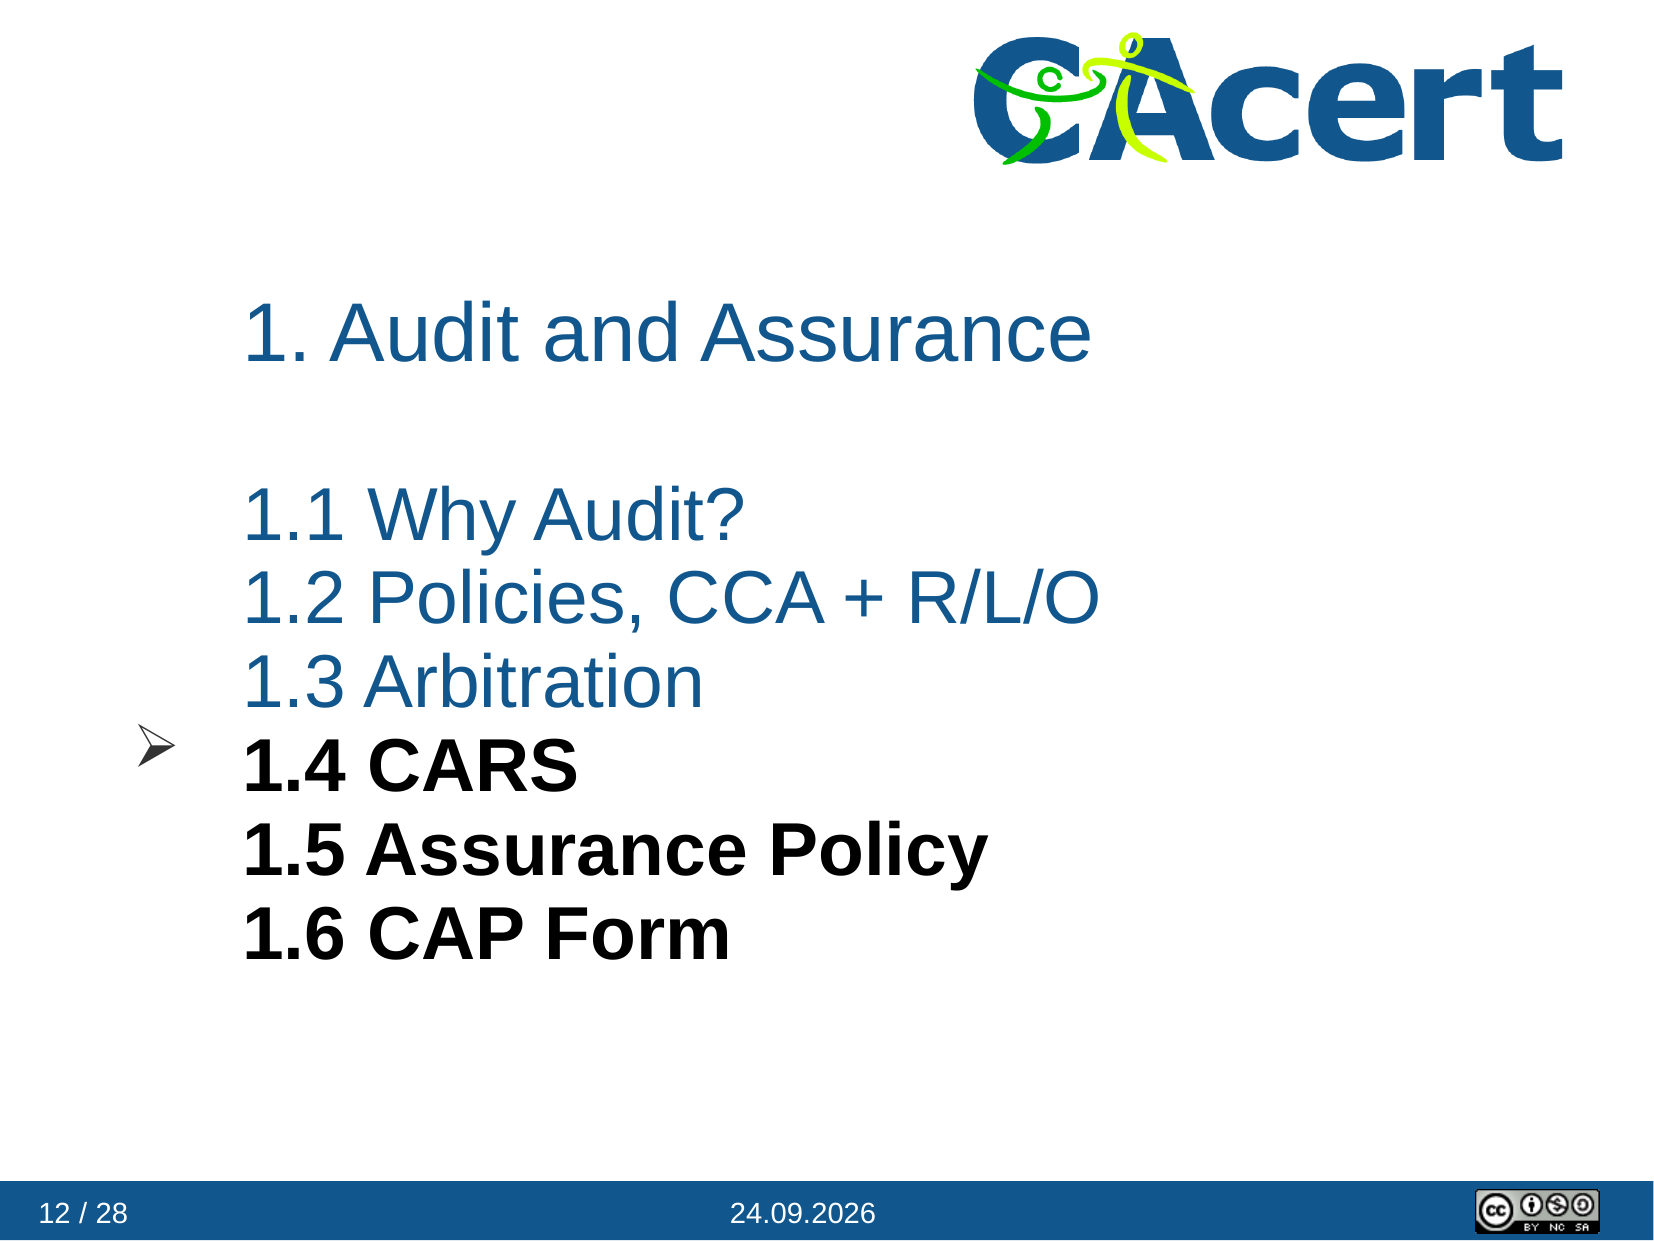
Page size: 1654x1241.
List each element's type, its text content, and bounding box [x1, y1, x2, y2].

title 1. Audit and Assurance 1.1 Why Audit? 1.2 Policies, CCA + R/L/O 1.3 Arbitration 1.4 CARS 1.5 Assurance Policy 1.6 CAP Form [242, 265, 1565, 997]
picture [972, 30, 1564, 166]
picture [1475, 1189, 1600, 1234]
text_box [65, 265, 237, 1024]
